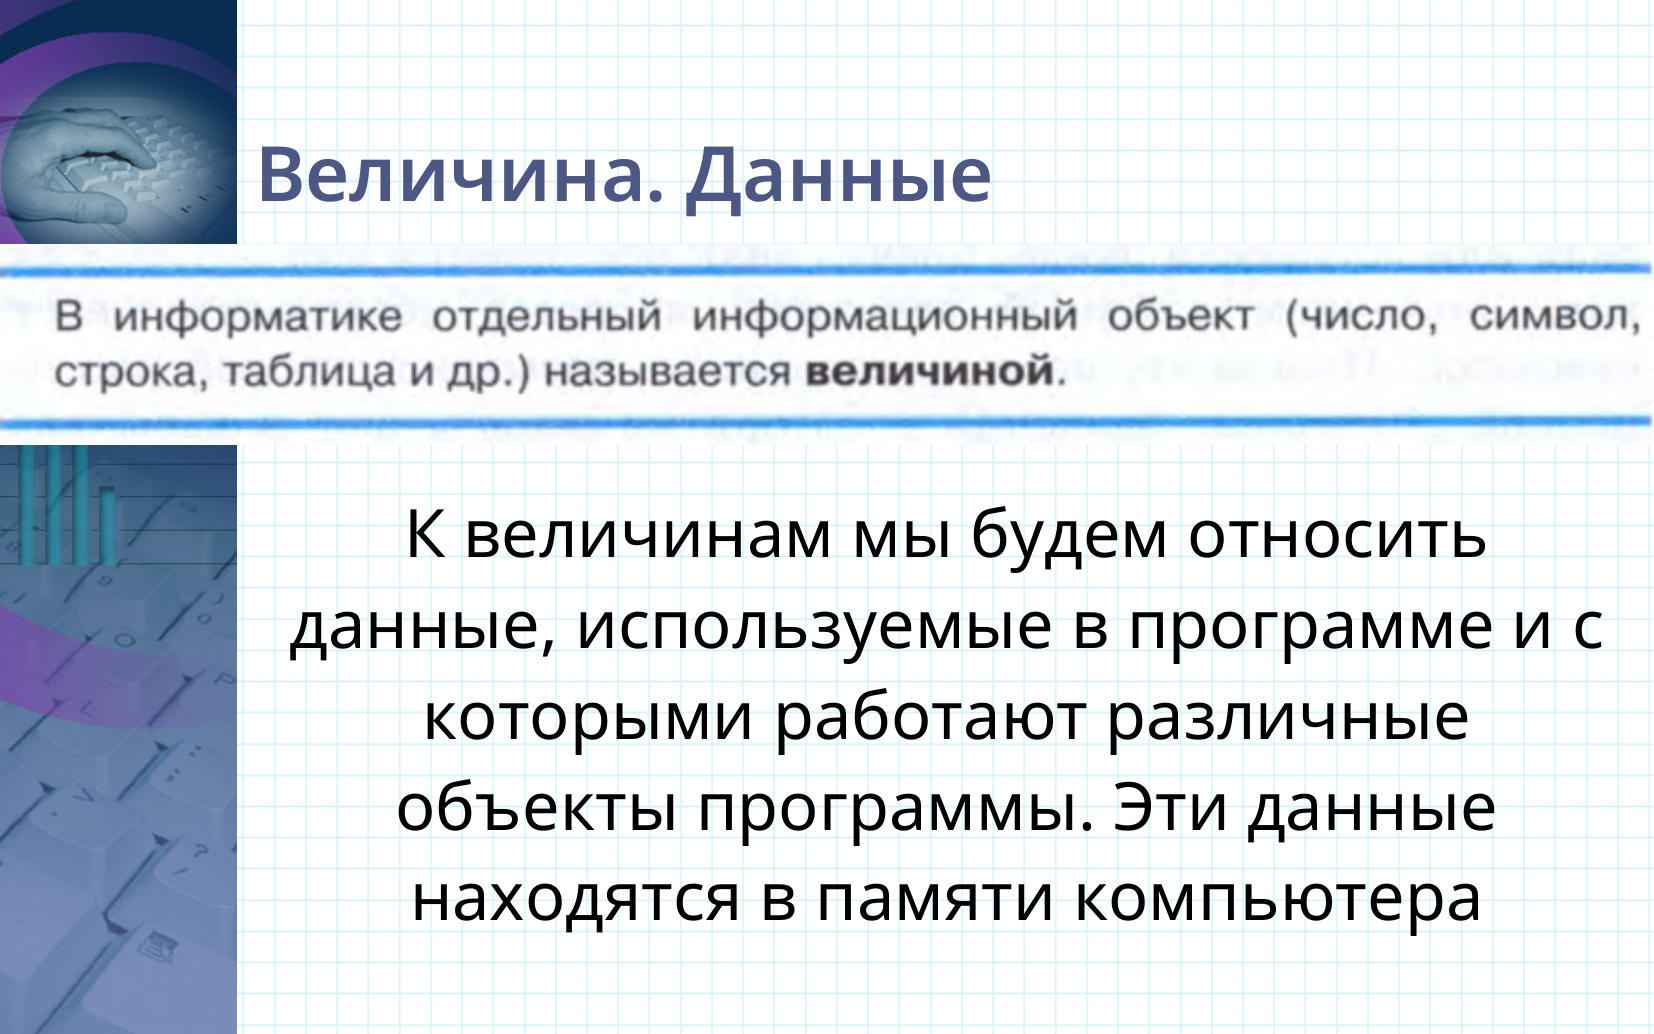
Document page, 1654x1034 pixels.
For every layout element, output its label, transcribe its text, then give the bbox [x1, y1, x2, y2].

subtitle К величинам мы будем относить данные, используемые в программе и с которыми работают различные объекты программы. Эти данные находятся в памяти компьютера [237, 322, 1623, 923]
picture [0, 0, 1654, 1034]
title Величина. Данные [254, 85, 1640, 244]
